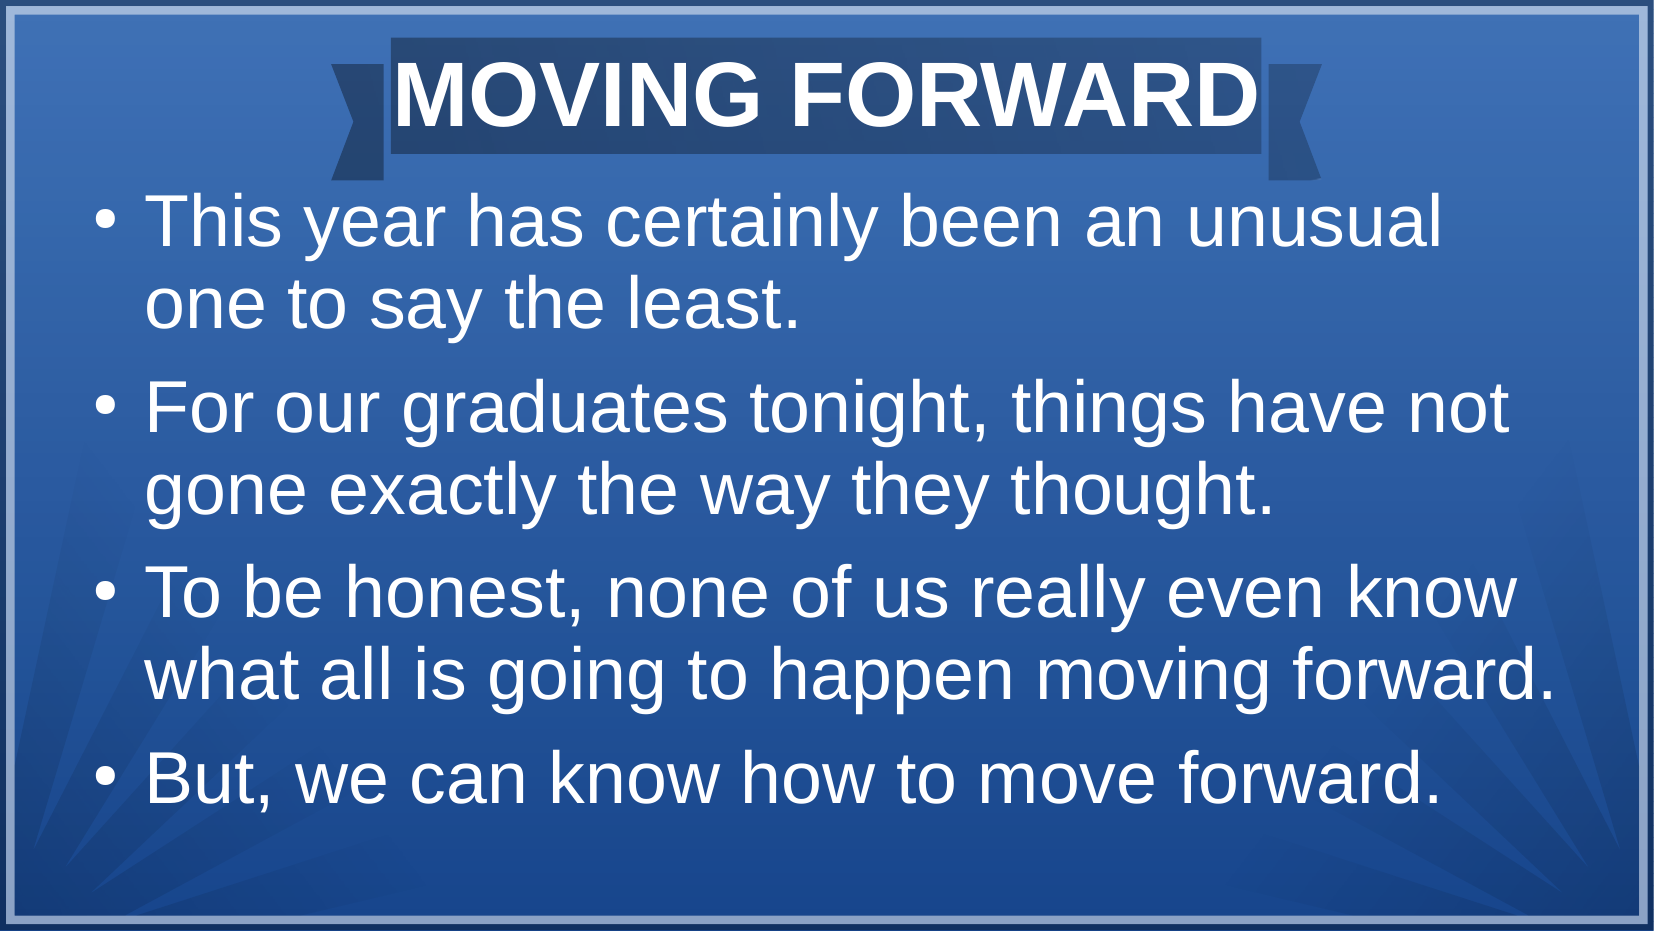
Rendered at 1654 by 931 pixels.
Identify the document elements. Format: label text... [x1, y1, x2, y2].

title MOVING FORWARD [389, 35, 1264, 154]
list This year has certainly been an unusual one to say the least. For our graduates tonight, things have not gone exactly the way they thought. To be honest, none of us really even know what all is going to happen moving forward. But, we can know how to move forward. [75, 180, 1564, 901]
